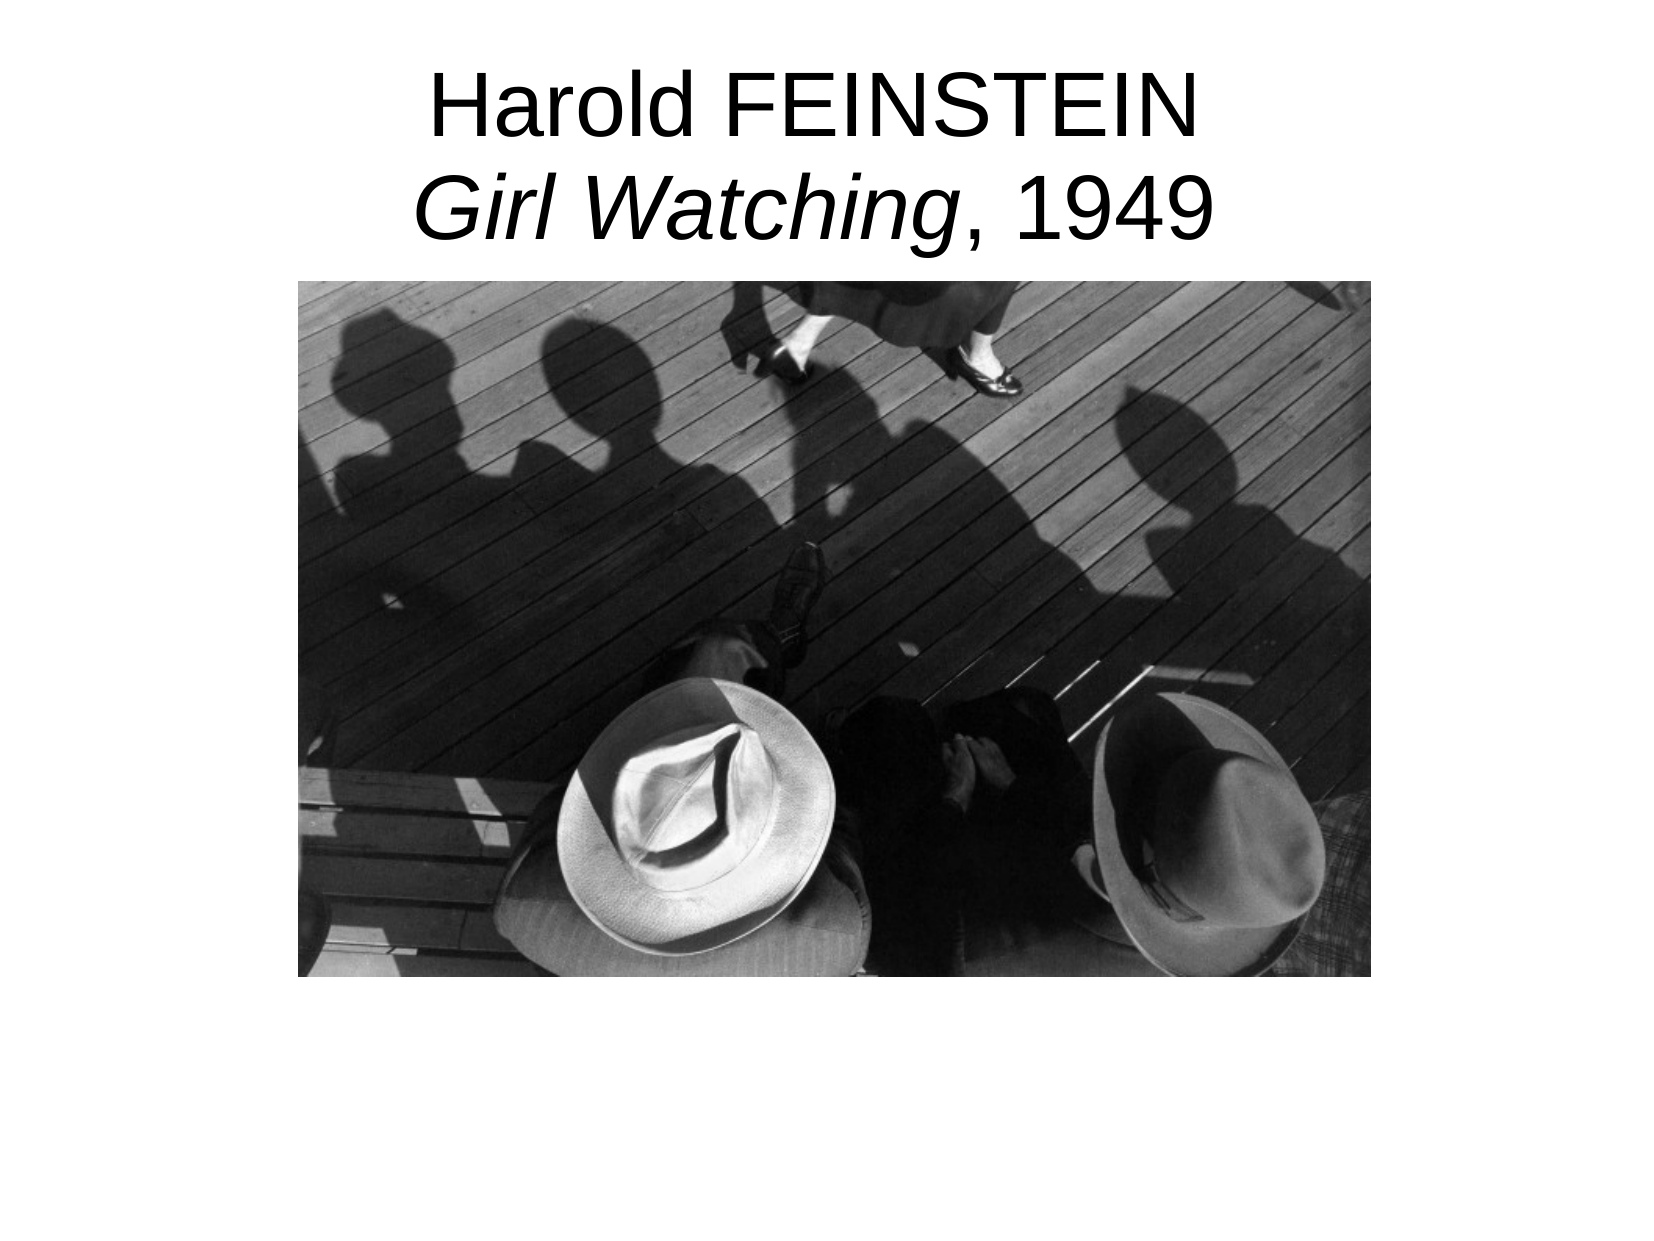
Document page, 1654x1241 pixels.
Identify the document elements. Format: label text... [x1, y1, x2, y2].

title Harold FEINSTEIN Girl Watching, 1949 [70, 52, 1560, 260]
picture [298, 281, 1371, 977]
